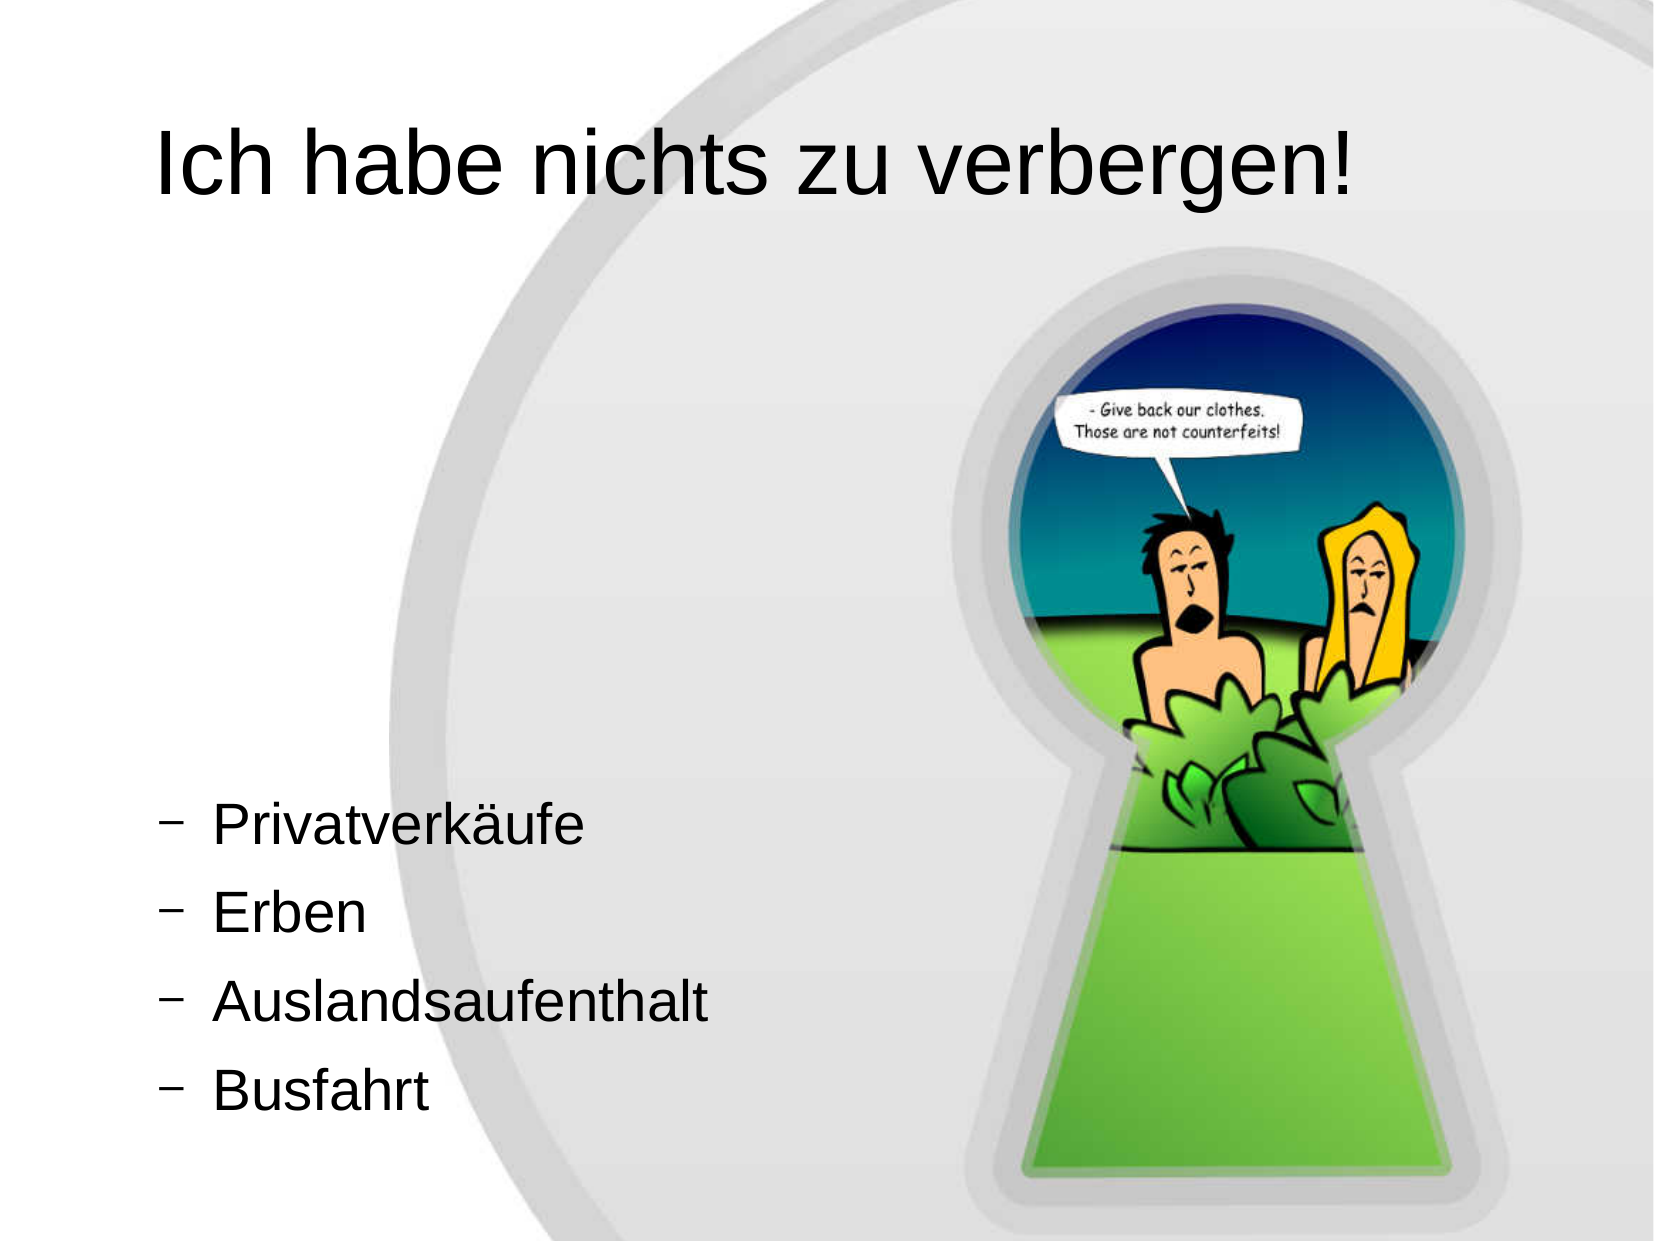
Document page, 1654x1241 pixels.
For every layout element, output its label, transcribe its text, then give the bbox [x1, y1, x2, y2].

list Privatverkäufe Erben Auslandsaufenthalt Busfahrt [70, 791, 922, 1182]
title Ich habe nichts zu verbergen! [11, 59, 1500, 267]
picture [389, 0, 1654, 1241]
